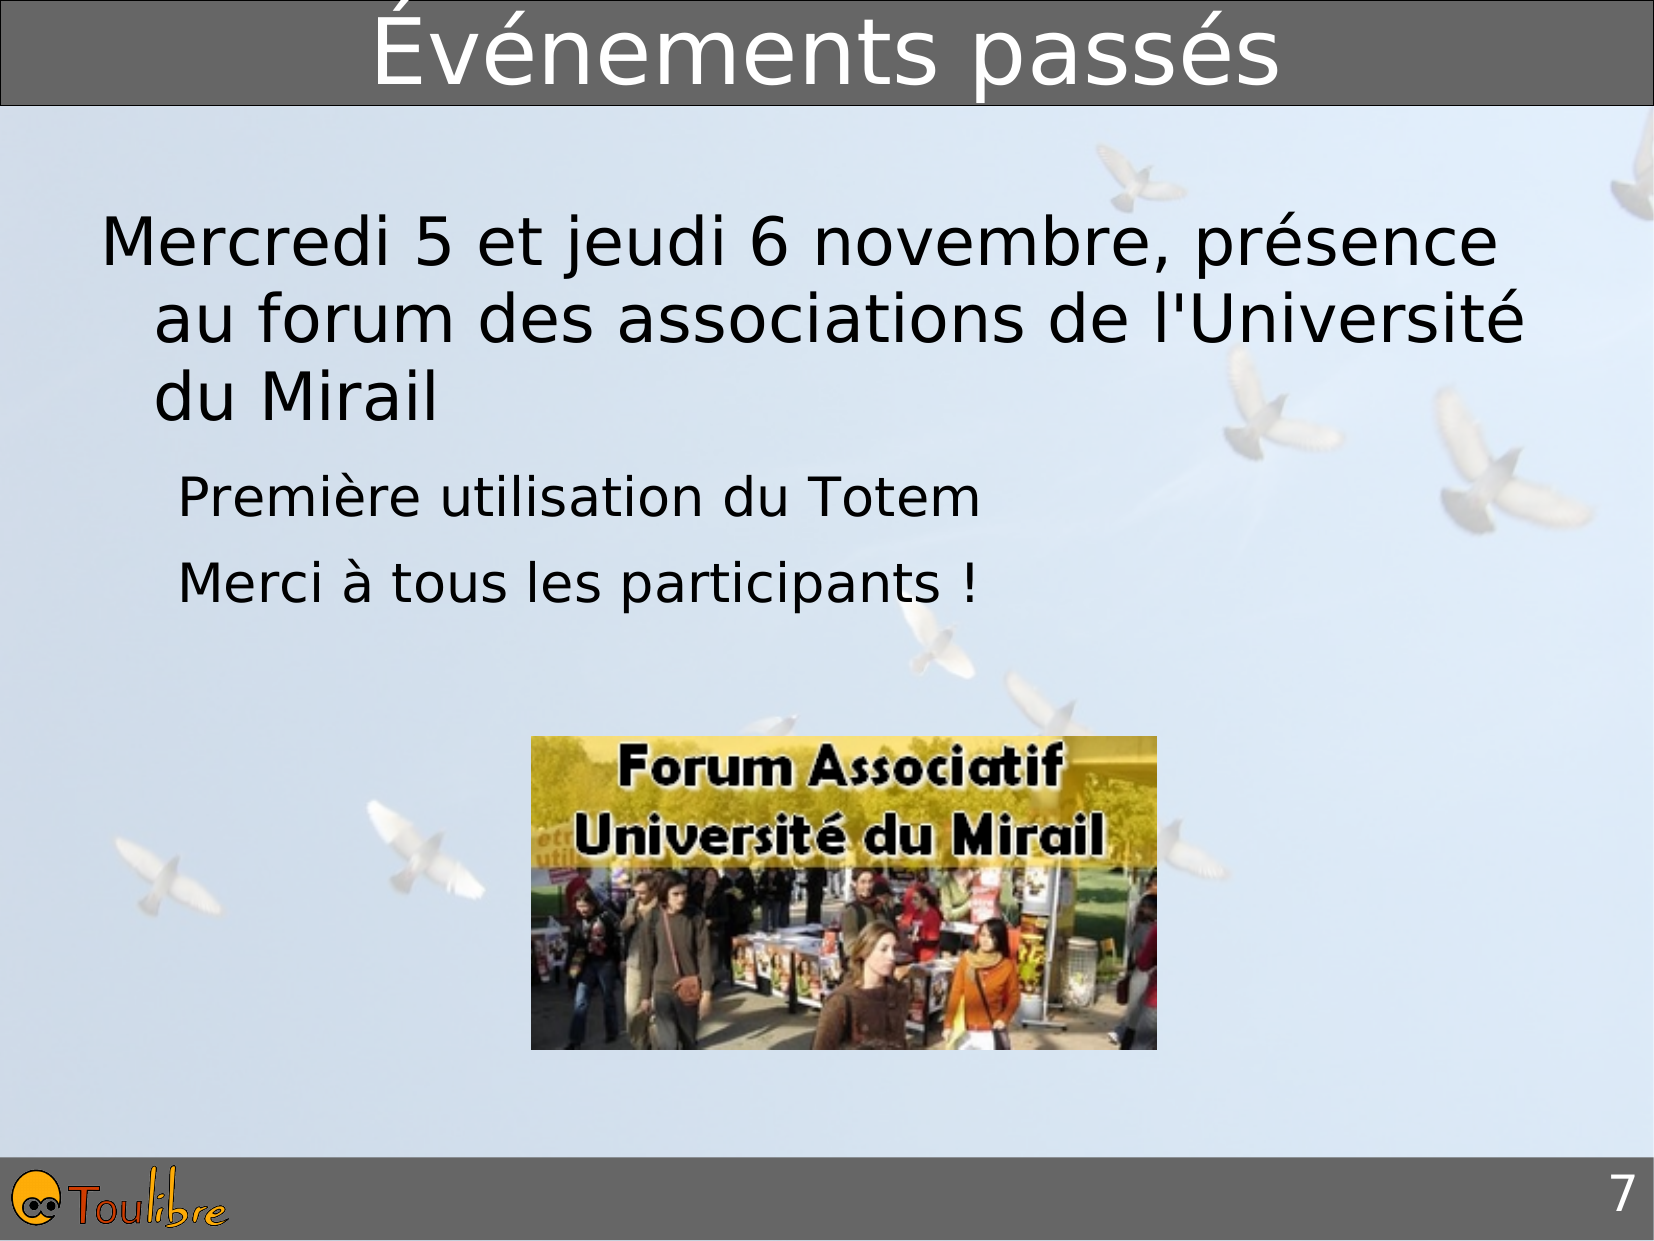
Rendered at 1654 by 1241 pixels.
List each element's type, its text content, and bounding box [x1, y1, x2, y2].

picture [531, 736, 1157, 1050]
picture [11, 1165, 229, 1228]
title Événements passés [0, 0, 1654, 107]
list Mercredi 5 et jeudi 6 novembre, présence au forum des associations de l'Université du Mirail Première utilisation du Totem Merci à tous les participants ! [82, 203, 1571, 616]
